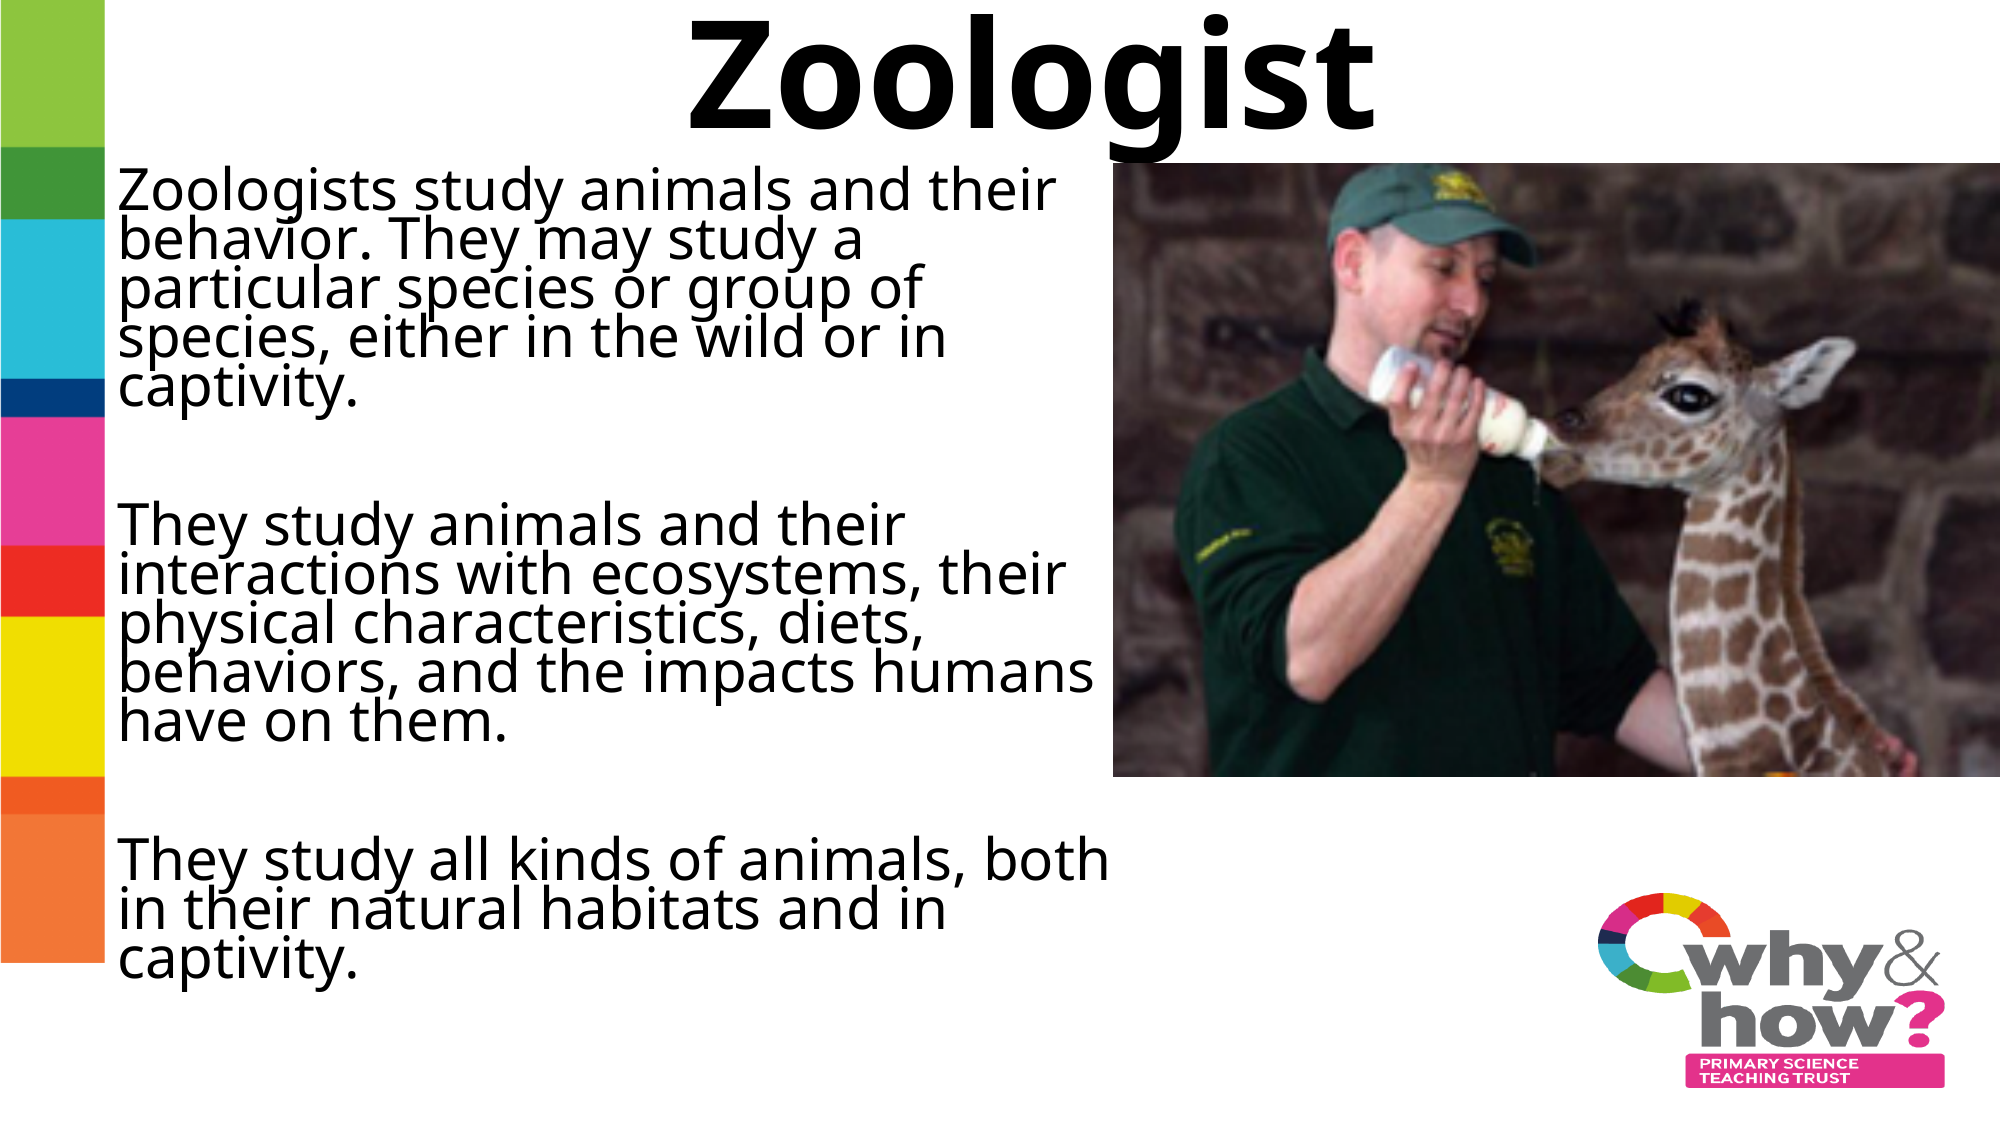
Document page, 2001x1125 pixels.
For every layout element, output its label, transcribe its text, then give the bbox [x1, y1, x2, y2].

text_box Zoologists study animals and their behavior. They may study a particular species or group of species, either in the wild or in captivity. They study animals and their interactions with ecosystems, their physical characteristics, diets, behaviors, and the impacts humans have on them. They study all kinds of animals, both in their natural habitats and in captivity. [102, 163, 1129, 1043]
text_box Zoologist [103, 35, 2000, 163]
picture [1113, 163, 2000, 777]
